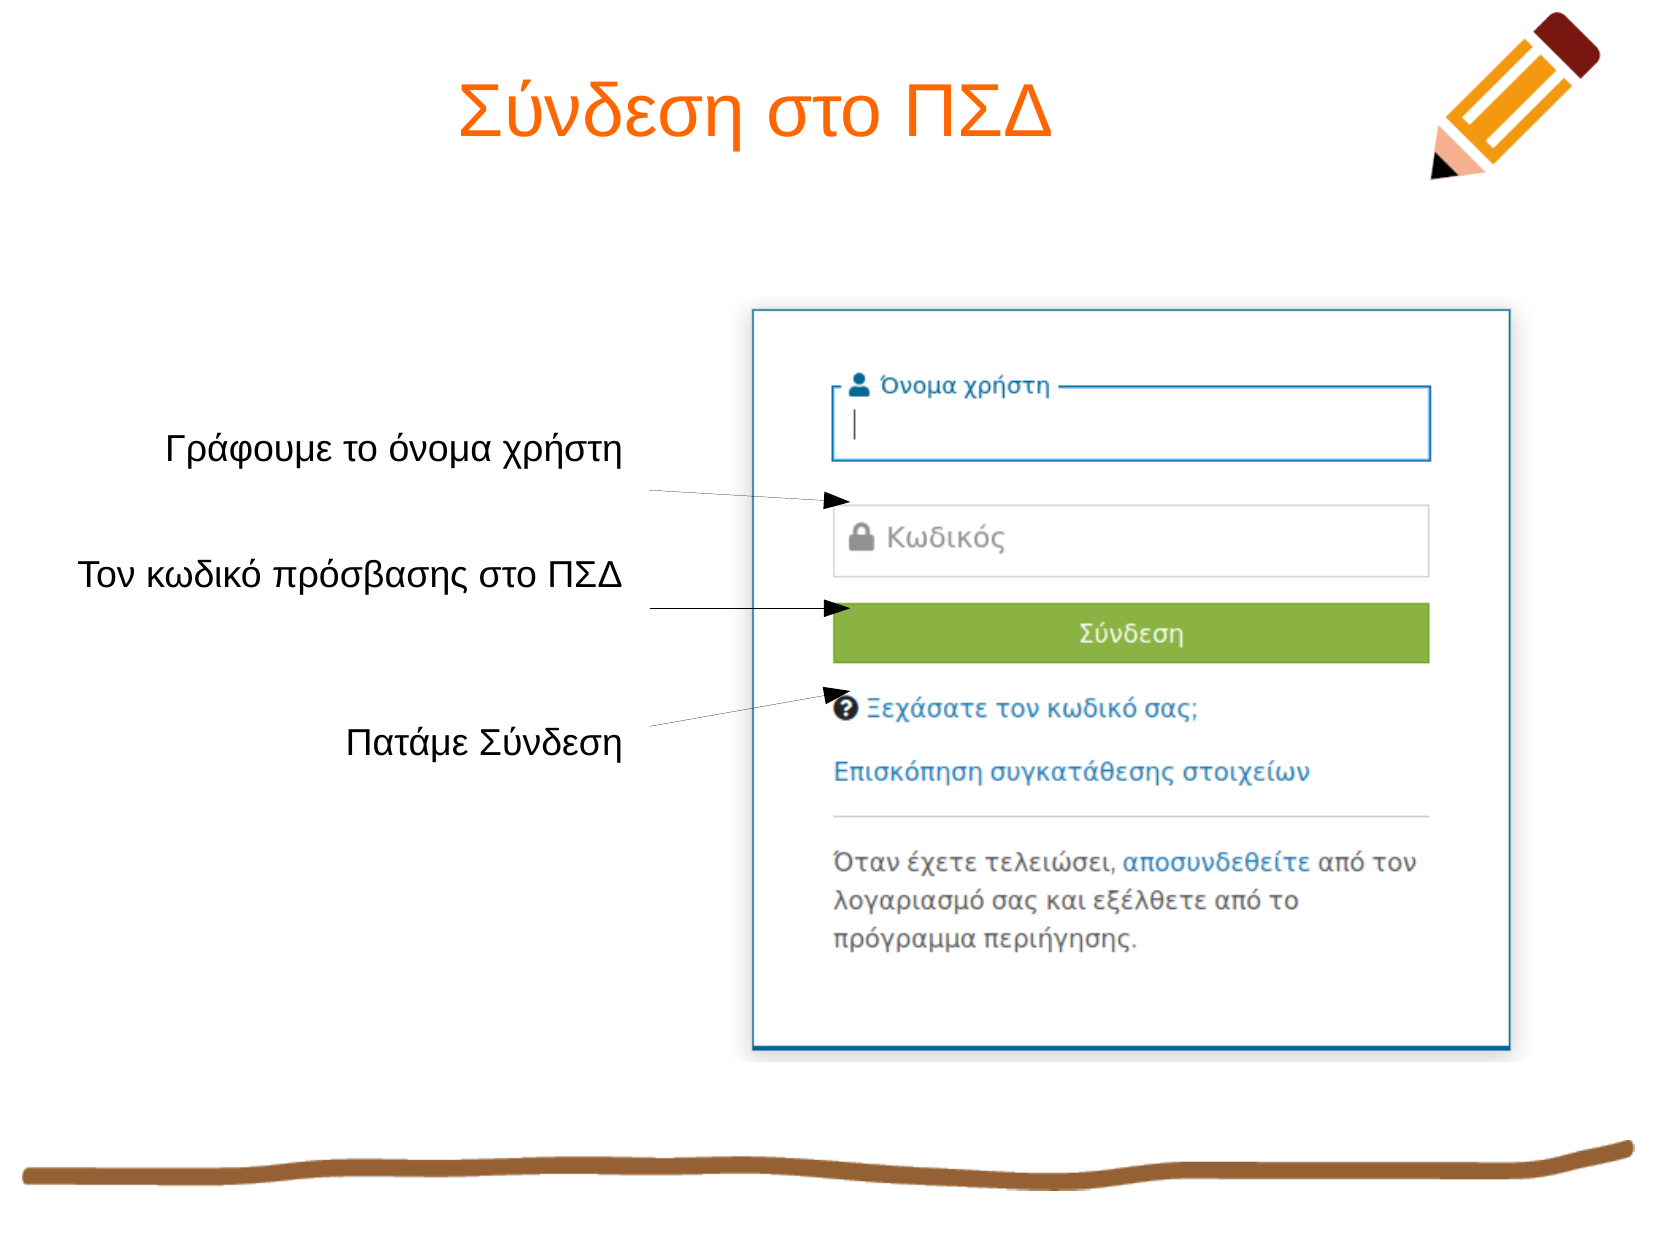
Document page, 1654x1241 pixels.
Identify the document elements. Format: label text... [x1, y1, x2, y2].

picture [724, 295, 1571, 1062]
title Σύνδεση στο ΠΣΔ [82, 49, 1430, 172]
picture [1430, 12, 1601, 181]
picture [22, 1140, 1635, 1191]
text_box Γράφουμε το όνομα χρήστη Τον κωδικό πρόσβασης στο ΠΣΔ Πατάμε Σύνδεση [11, 420, 638, 771]
